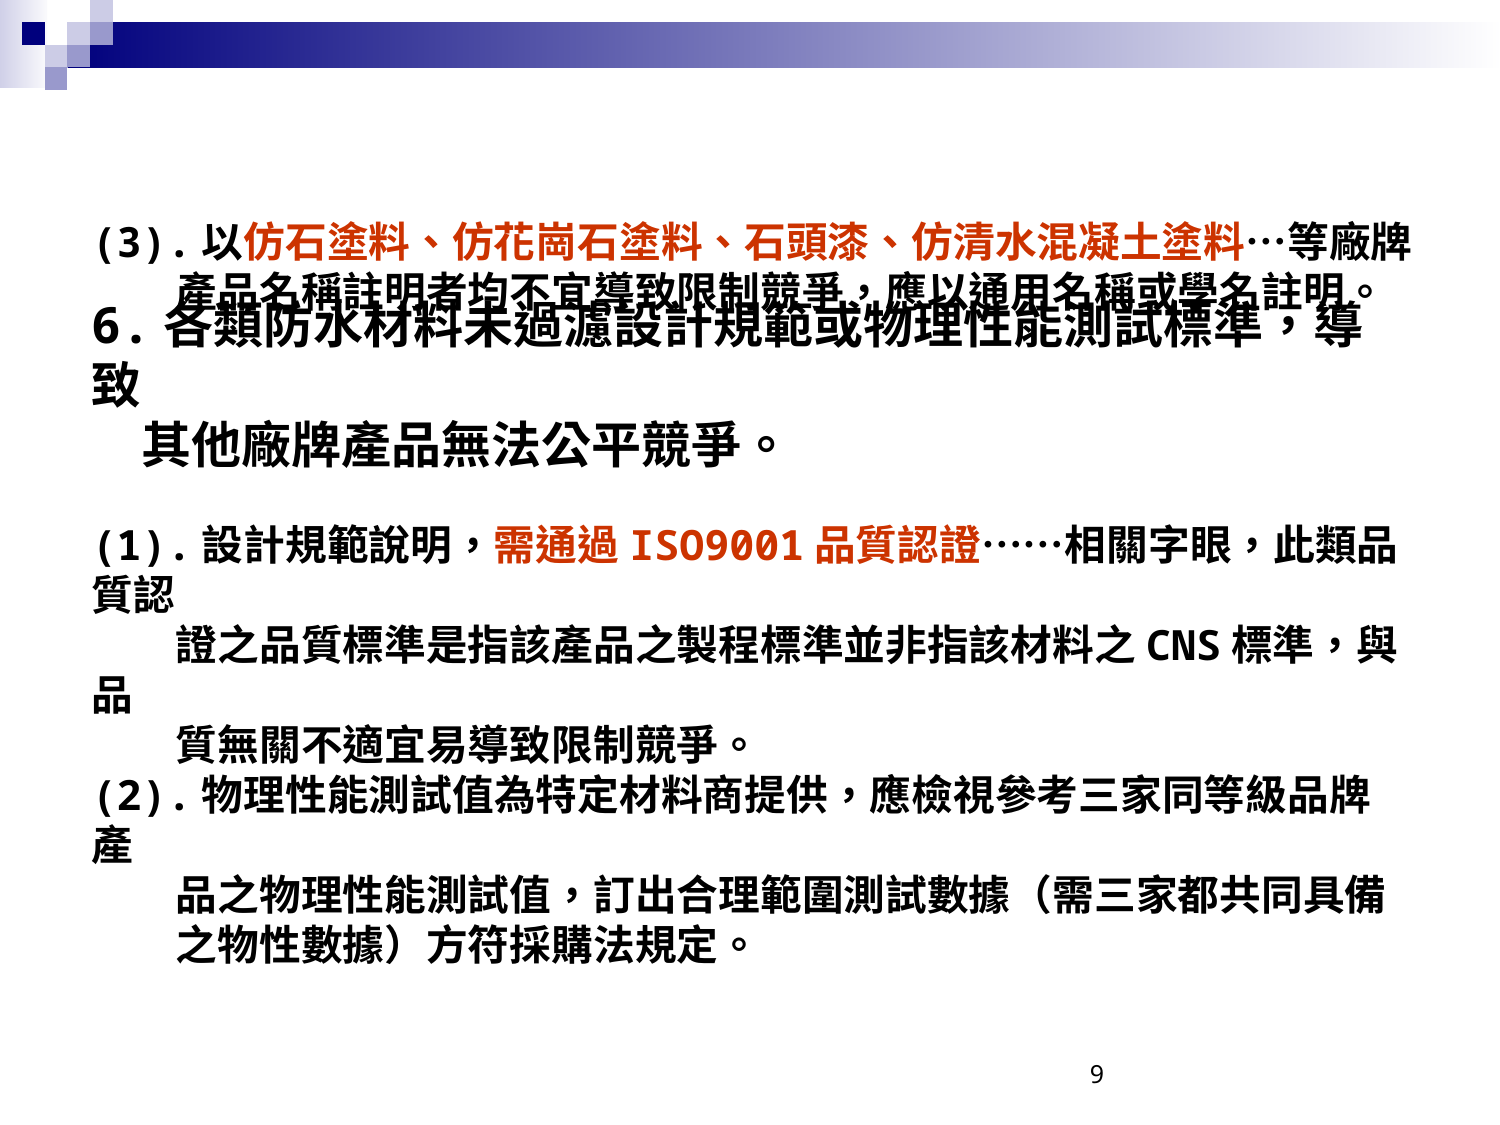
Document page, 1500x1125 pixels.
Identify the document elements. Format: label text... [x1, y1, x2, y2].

text_box (3).以仿石塗料、仿花崗石塗料、石頭漆、仿清水混凝土塗料…等廠牌 產品名稱註明者均不宜導致限制競爭，應以通用名稱或學名註明。 [77, 208, 1428, 413]
text_box 6.各類防水材料未過濾設計規範或物理性能測試標準，導致 其他廠牌產品無法公平競爭。 (1).設計規範說明，需通過ISO9001品質認證……相關字眼，此類品質認 證之品質標準是指該產品之製程標準並非指該材料之CNS標準，與品 質無關不適宜易導致限制競爭。 (2).物理性能測試值為特定材料商提供，應檢視參考三家同等級品牌產 品之物理性能測試值，訂出合理範圍測試數據（需三家都共同具備 之物性數據）方符採購法規定。 [77, 413, 1423, 1066]
text_box [1074, 1025, 1426, 1101]
